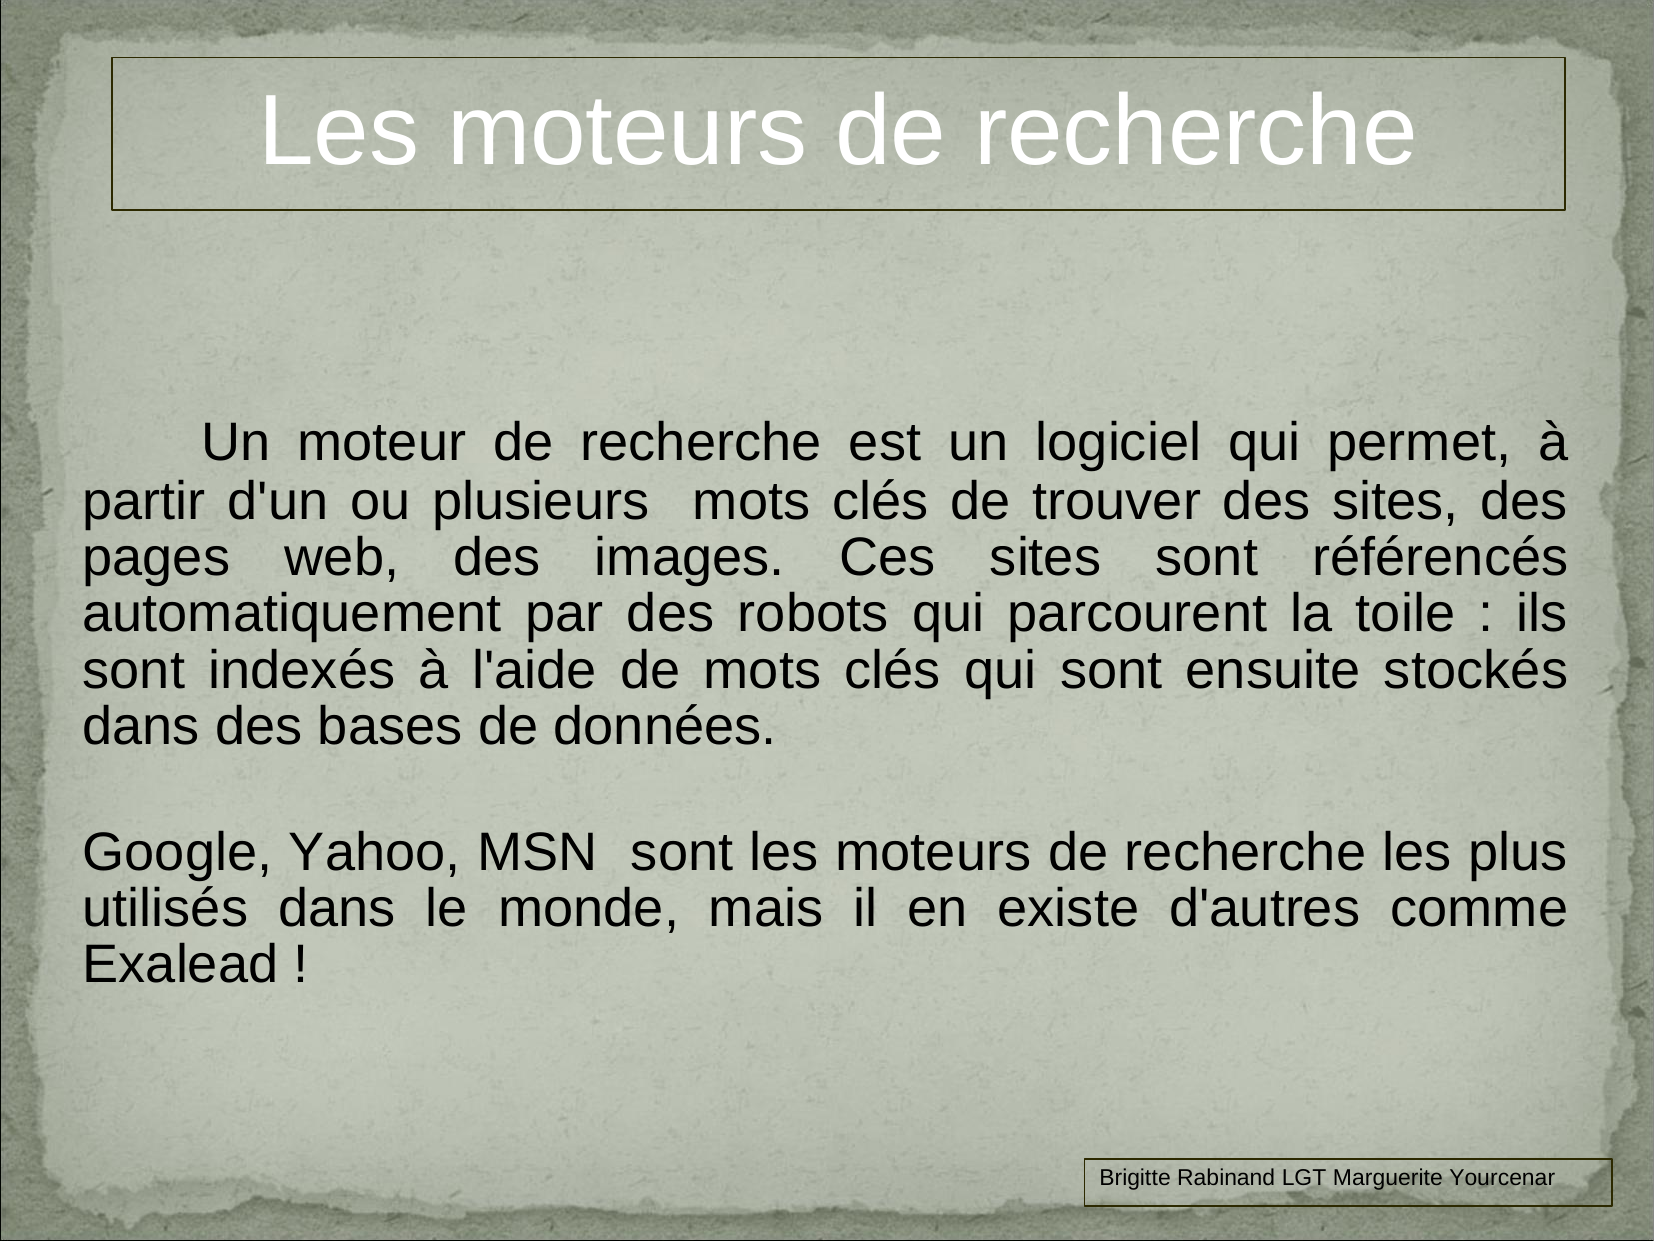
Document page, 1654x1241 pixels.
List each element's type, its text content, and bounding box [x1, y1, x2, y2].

text_box Un moteur de recherche est un logiciel qui permet, à partir d'un ou plusieurs mots clés de trouver des sites, des pages web, des images. Ces sites sont référencés automatiquement par des robots qui parcourent la toile : ils sont indexés à l'aide de mots clés qui sont ensuite stockés dans des bases de données. Google, Yahoo, MSN sont les moteurs de recherche les plus utilisés dans le monde, mais il en existe d'autres comme Exalead ! [82, 297, 1571, 1102]
picture [0, 0, 1654, 1241]
text_box Les moteurs de recherche [111, 57, 1565, 210]
text_box Brigitte Rabinand LGT Marguerite Yourcenar [1084, 1159, 1613, 1206]
